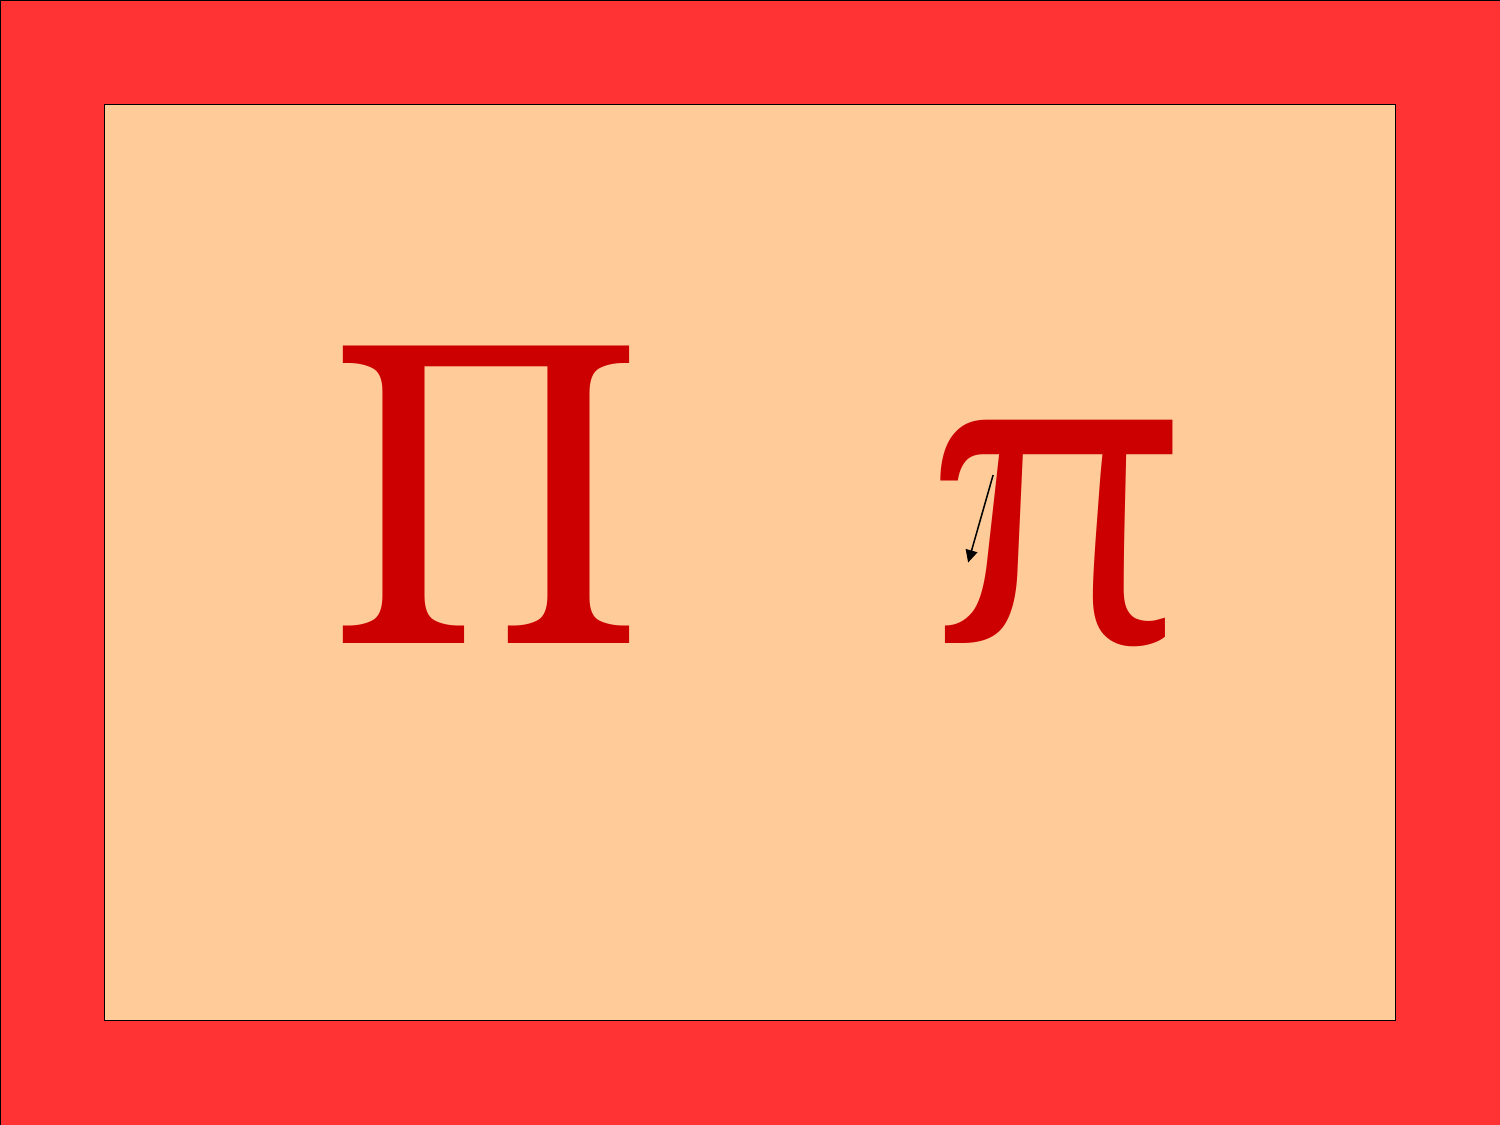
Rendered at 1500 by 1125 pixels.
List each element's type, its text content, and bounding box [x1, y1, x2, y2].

text_box [0, 0, 1500, 1125]
text_box Π π [312, 190, 1395, 774]
